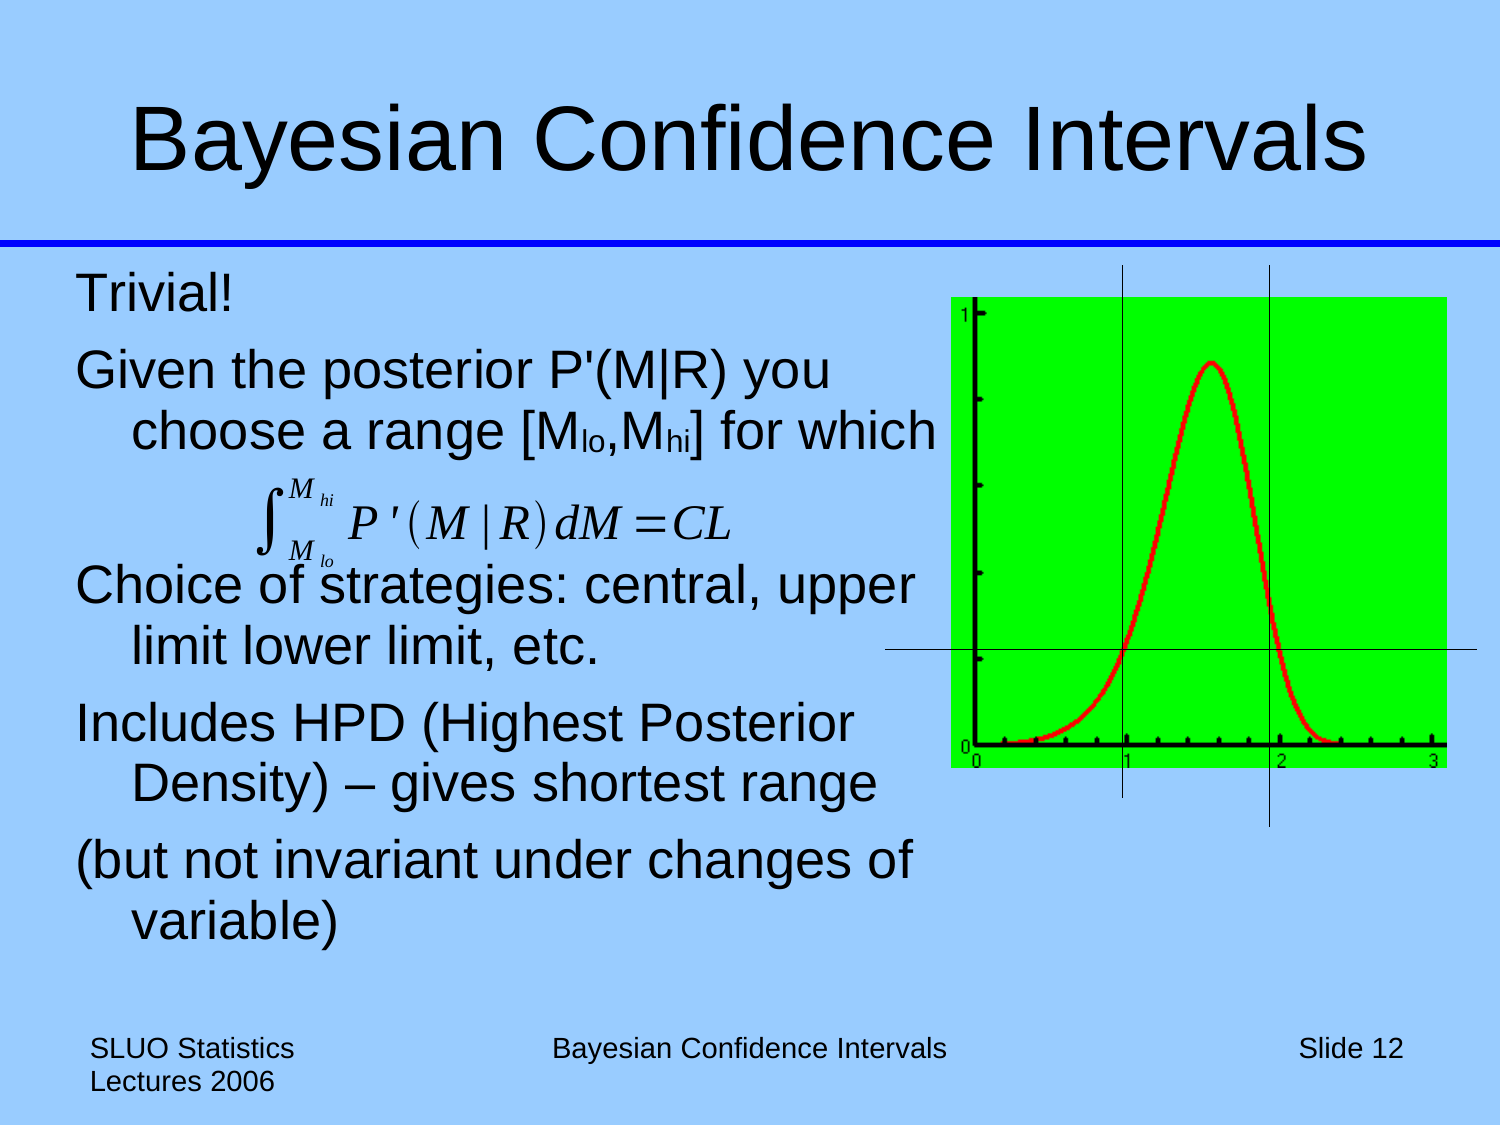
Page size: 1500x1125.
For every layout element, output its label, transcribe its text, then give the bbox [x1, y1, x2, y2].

title Bayesian Confidence Intervals [75, 45, 1426, 233]
chart [243, 472, 739, 572]
picture [1123, 650, 1269, 768]
picture [1270, 650, 1447, 768]
picture [1270, 297, 1447, 649]
picture [1123, 297, 1269, 649]
picture [951, 297, 1122, 649]
picture [951, 650, 1122, 768]
list Trivial! Given the posterior P'(M|R) you choose a range [Mlo,Mhi] for which Choice of strategies: central, upper limit lower limit, etc. Includes HPD (Highest Posterior Density) – gives shortest range (but not invariant under changes of variable) [75, 262, 945, 1006]
